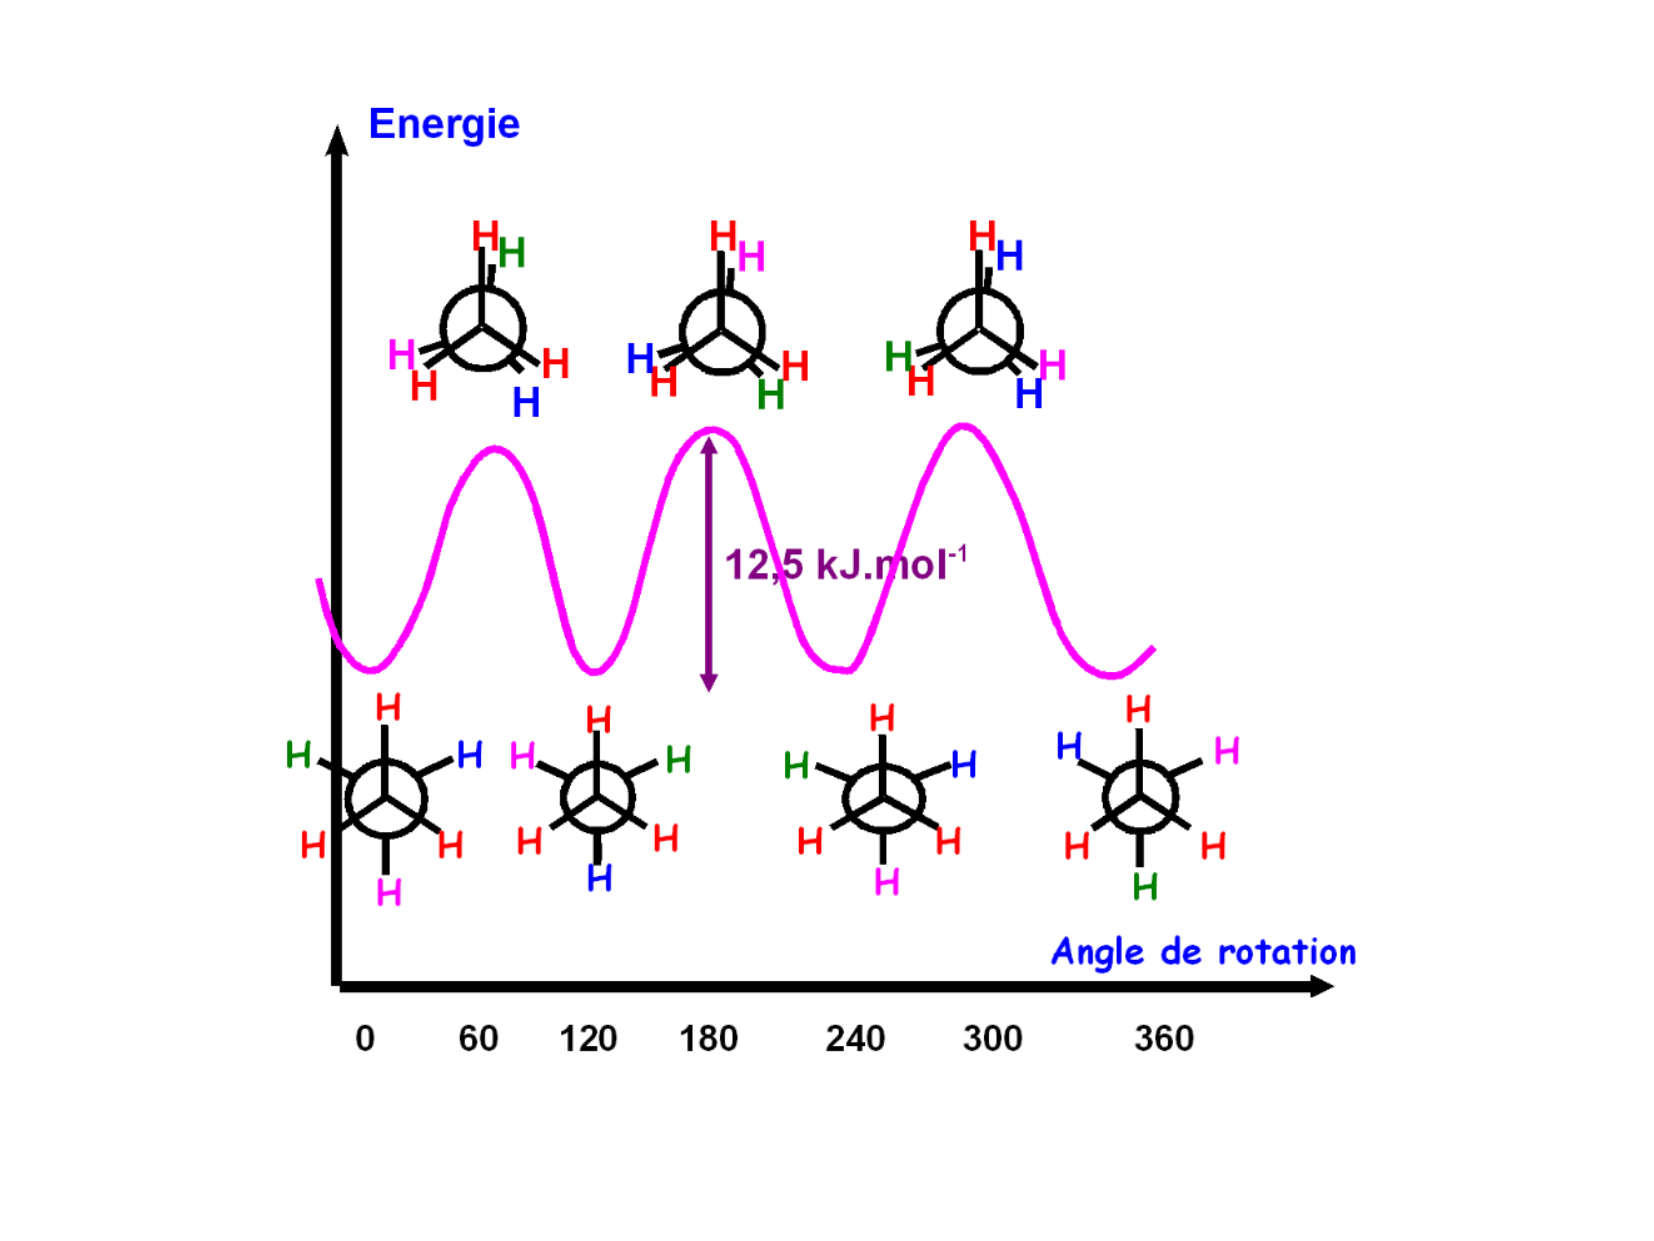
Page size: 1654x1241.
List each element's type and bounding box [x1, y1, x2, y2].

picture [271, 98, 1432, 1075]
